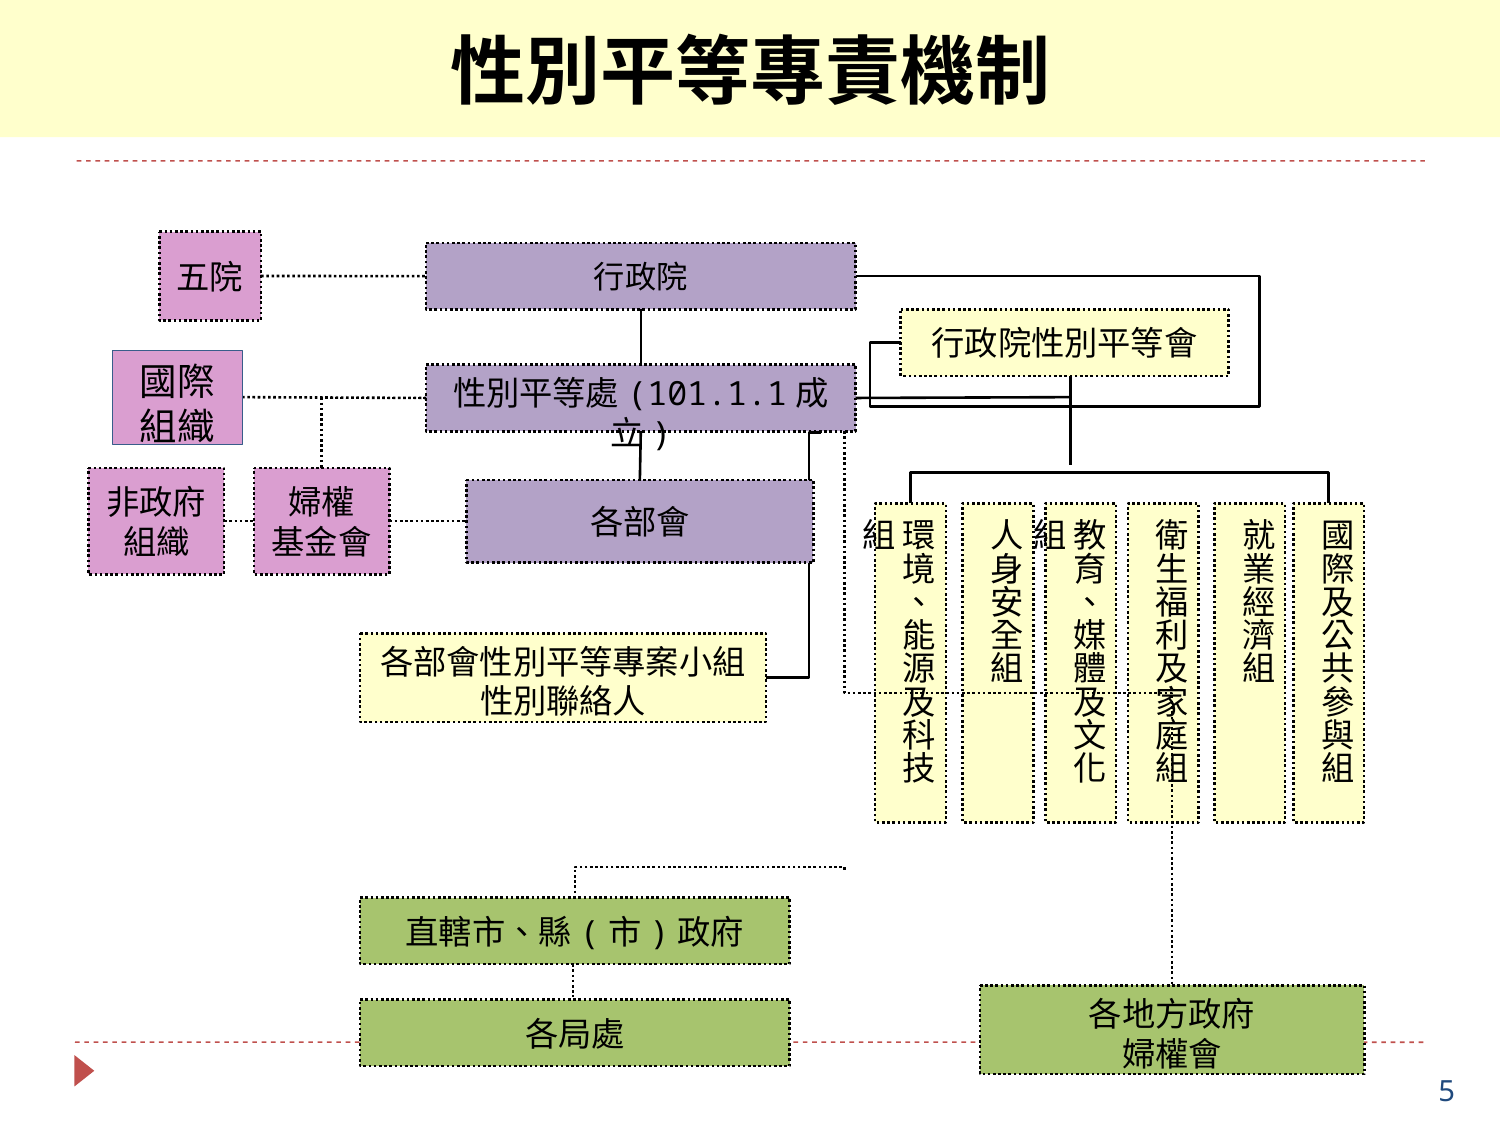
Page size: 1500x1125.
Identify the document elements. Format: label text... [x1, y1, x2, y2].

text_box 各局處 [360, 1000, 790, 1066]
text_box 就業經濟組 [1214, 503, 1285, 823]
text_box 五院 [159, 232, 261, 320]
text_box 各部會性別平等專案小組 性別聯絡人 [360, 633, 766, 722]
text_box 國際及公共參與組 [1293, 503, 1365, 823]
text_box 行政院 [426, 243, 856, 309]
text_box 性別平等處(101.1.1成立) [426, 365, 856, 431]
text_box 婦權 基金會 [254, 468, 390, 574]
text_box 環境、能源及科技組 [875, 503, 946, 823]
text_box 人身安全組 [962, 503, 1034, 823]
text_box 非政府組織 [88, 468, 224, 574]
text_box 國際組織 [112, 350, 242, 444]
text_box 5 [1423, 1065, 1500, 1125]
text_box 直轄市、縣(市)政府 [360, 898, 790, 964]
text_box 行政院性別平等會 [901, 309, 1229, 376]
text_box 各地方政府 婦權會 [980, 985, 1364, 1074]
text_box 教育、媒體及文化組 [1045, 503, 1117, 823]
text_box 性別平等專責機制 [0, 0, 1500, 138]
text_box 各部會 [466, 480, 813, 563]
text_box 衛生福利及家庭組 [1128, 503, 1199, 823]
